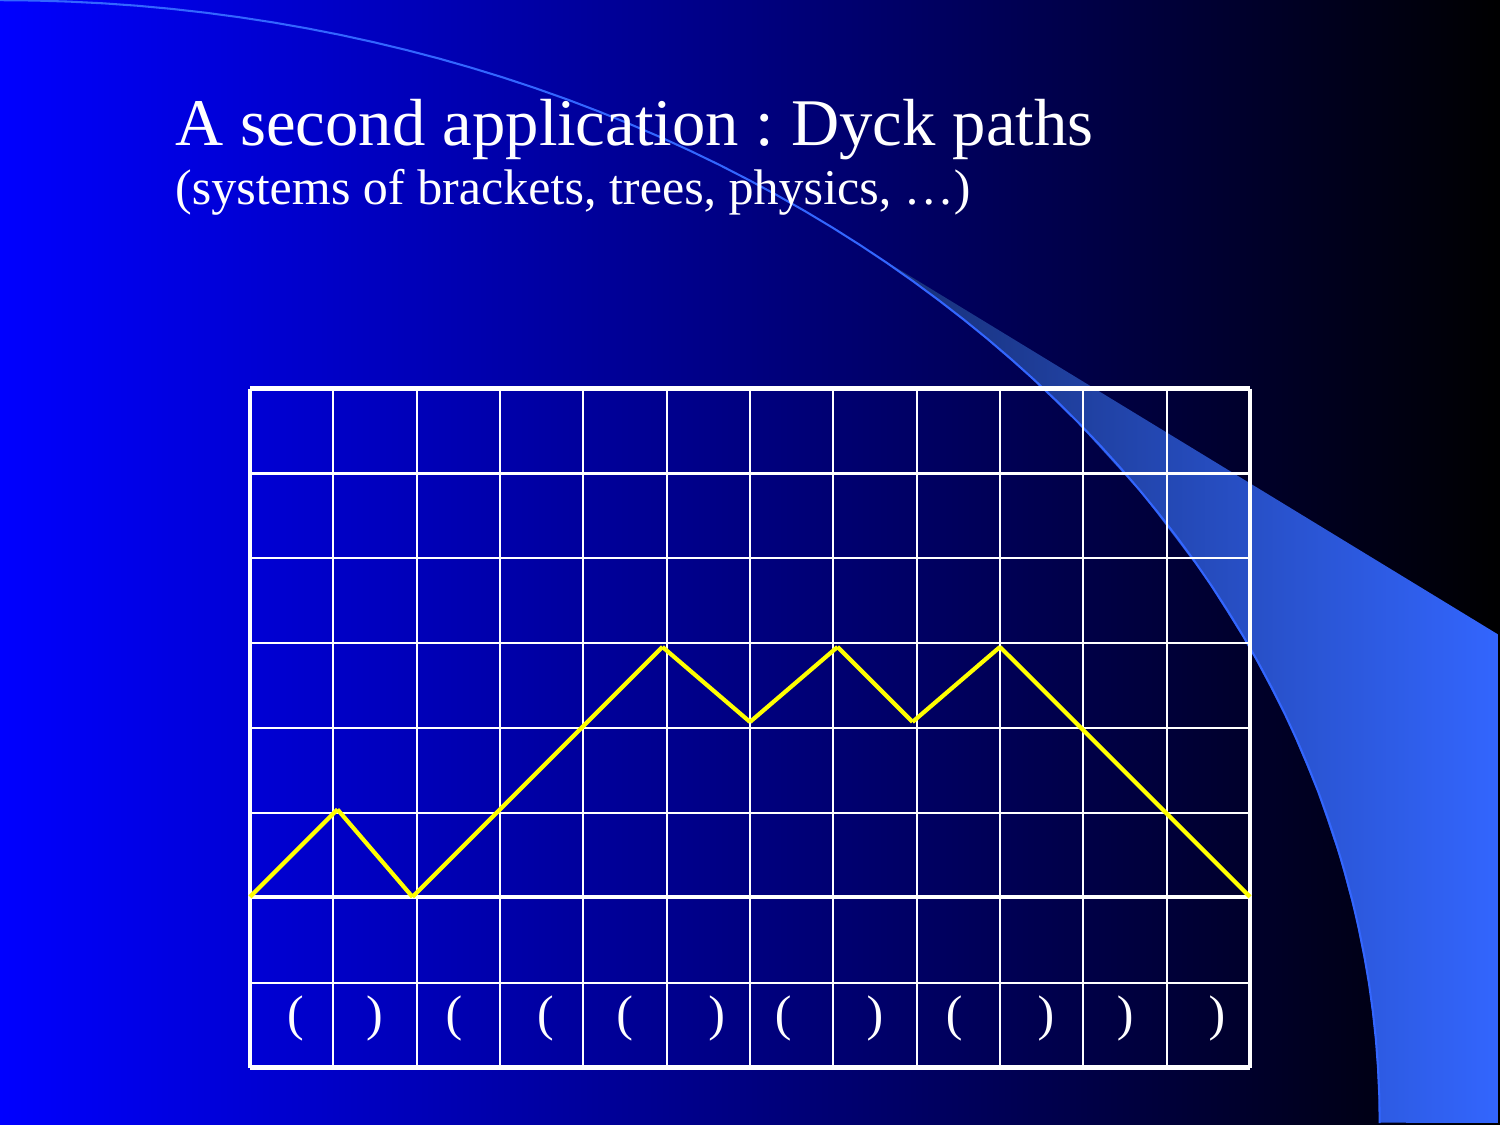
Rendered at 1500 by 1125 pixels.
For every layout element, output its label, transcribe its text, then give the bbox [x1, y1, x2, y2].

text_box A second application : Dyck paths (systems of brackets, trees, physics, …) [160, 78, 1148, 223]
text_box ( ) ( ( ( ) ( ) ( ) ) ) [272, 978, 1241, 1050]
